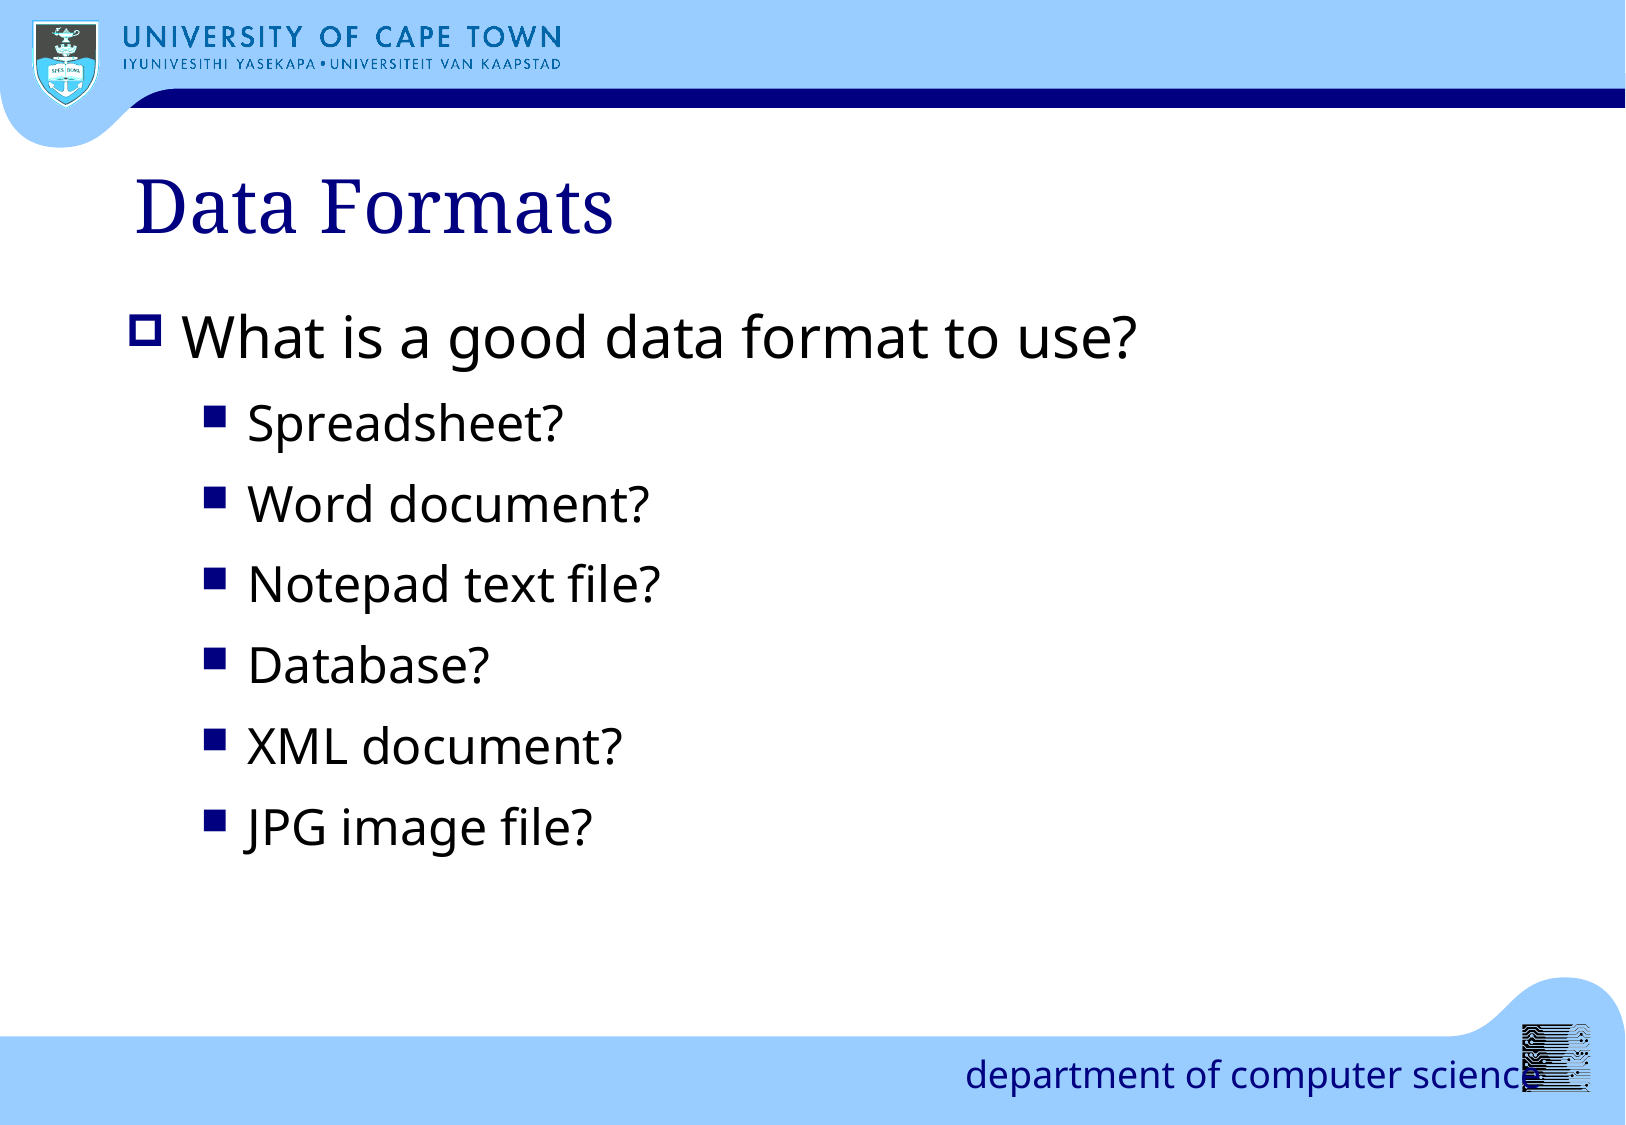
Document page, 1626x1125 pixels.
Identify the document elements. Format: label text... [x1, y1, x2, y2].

picture [1526, 1070, 1536, 1076]
picture [1522, 1024, 1591, 1092]
picture [120, 23, 563, 71]
title Data Formats [134, 140, 1571, 268]
list What is a good data format to use? Spreadsheet? Word document? Notepad text file? Database? XML document? JPG image file? [125, 296, 1570, 949]
